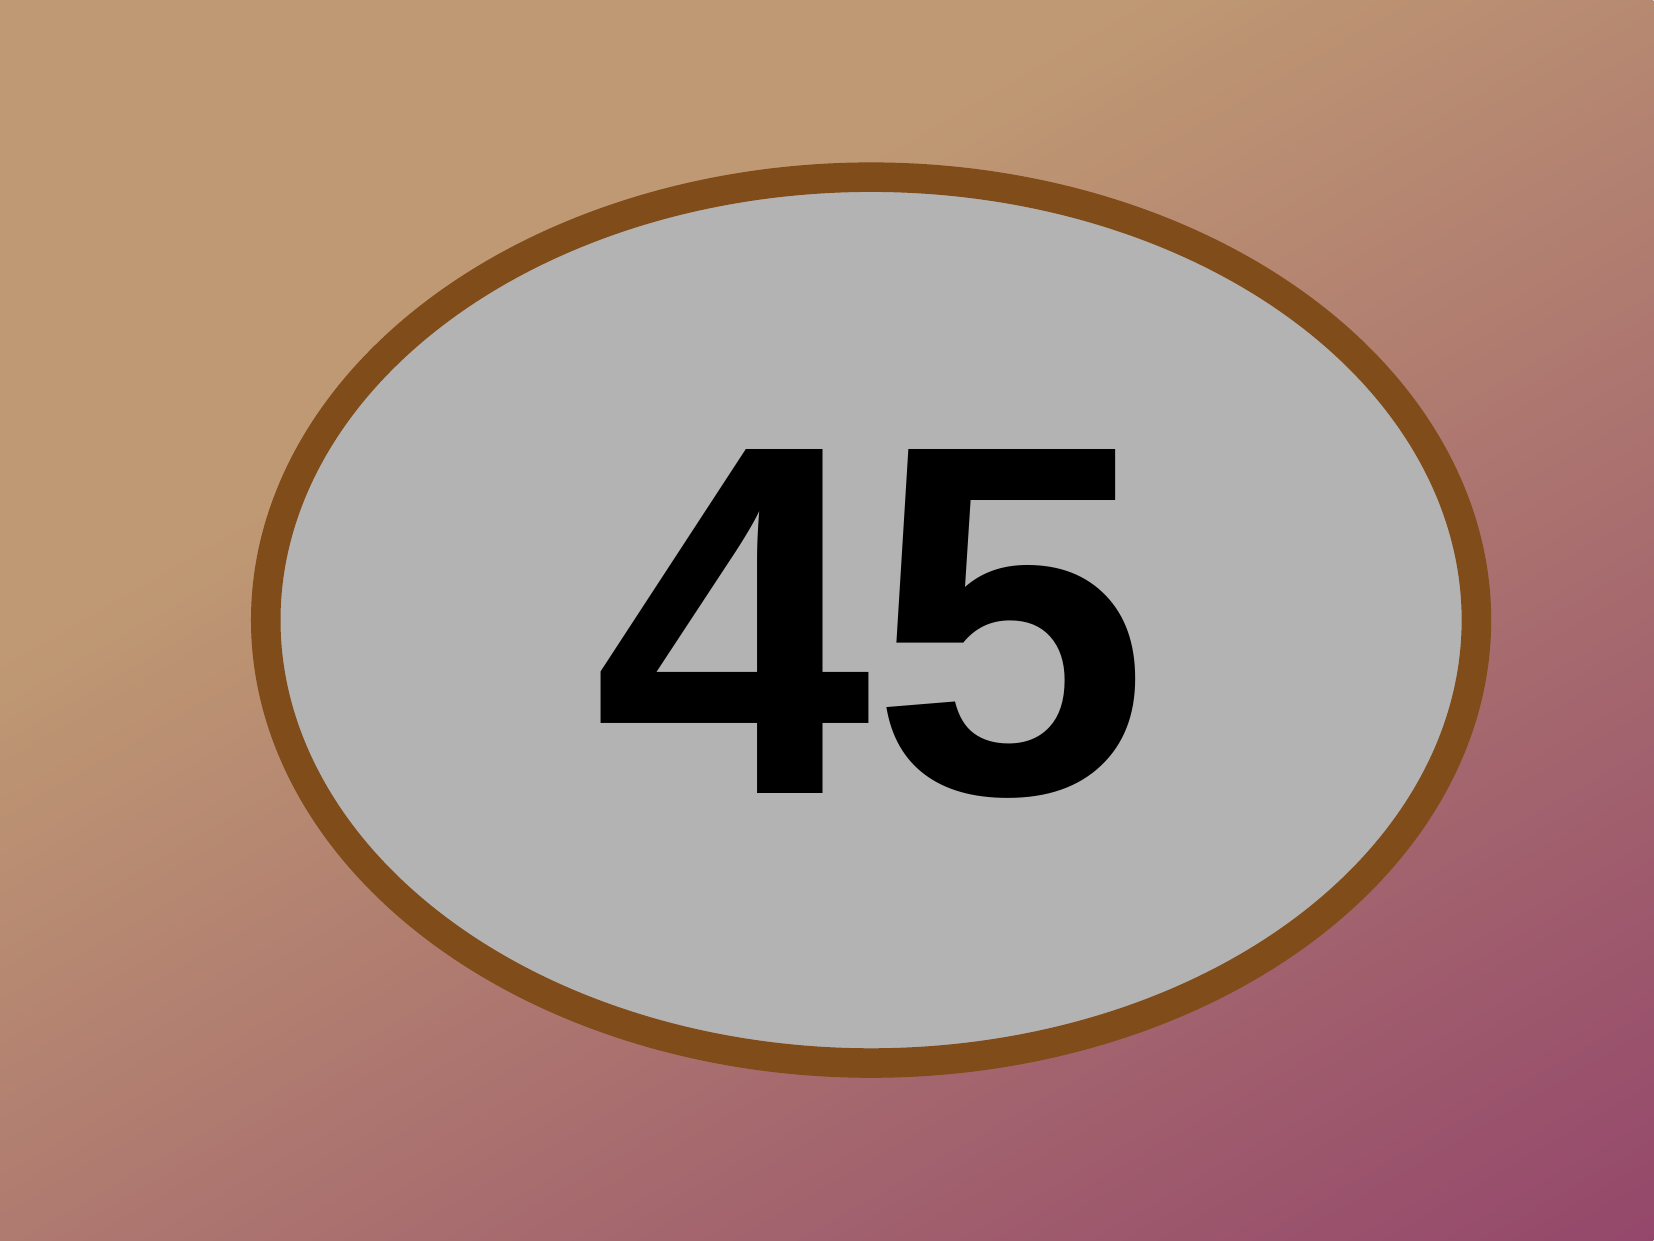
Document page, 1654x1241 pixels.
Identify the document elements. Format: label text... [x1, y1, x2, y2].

text_box 45 [265, 177, 1477, 1064]
